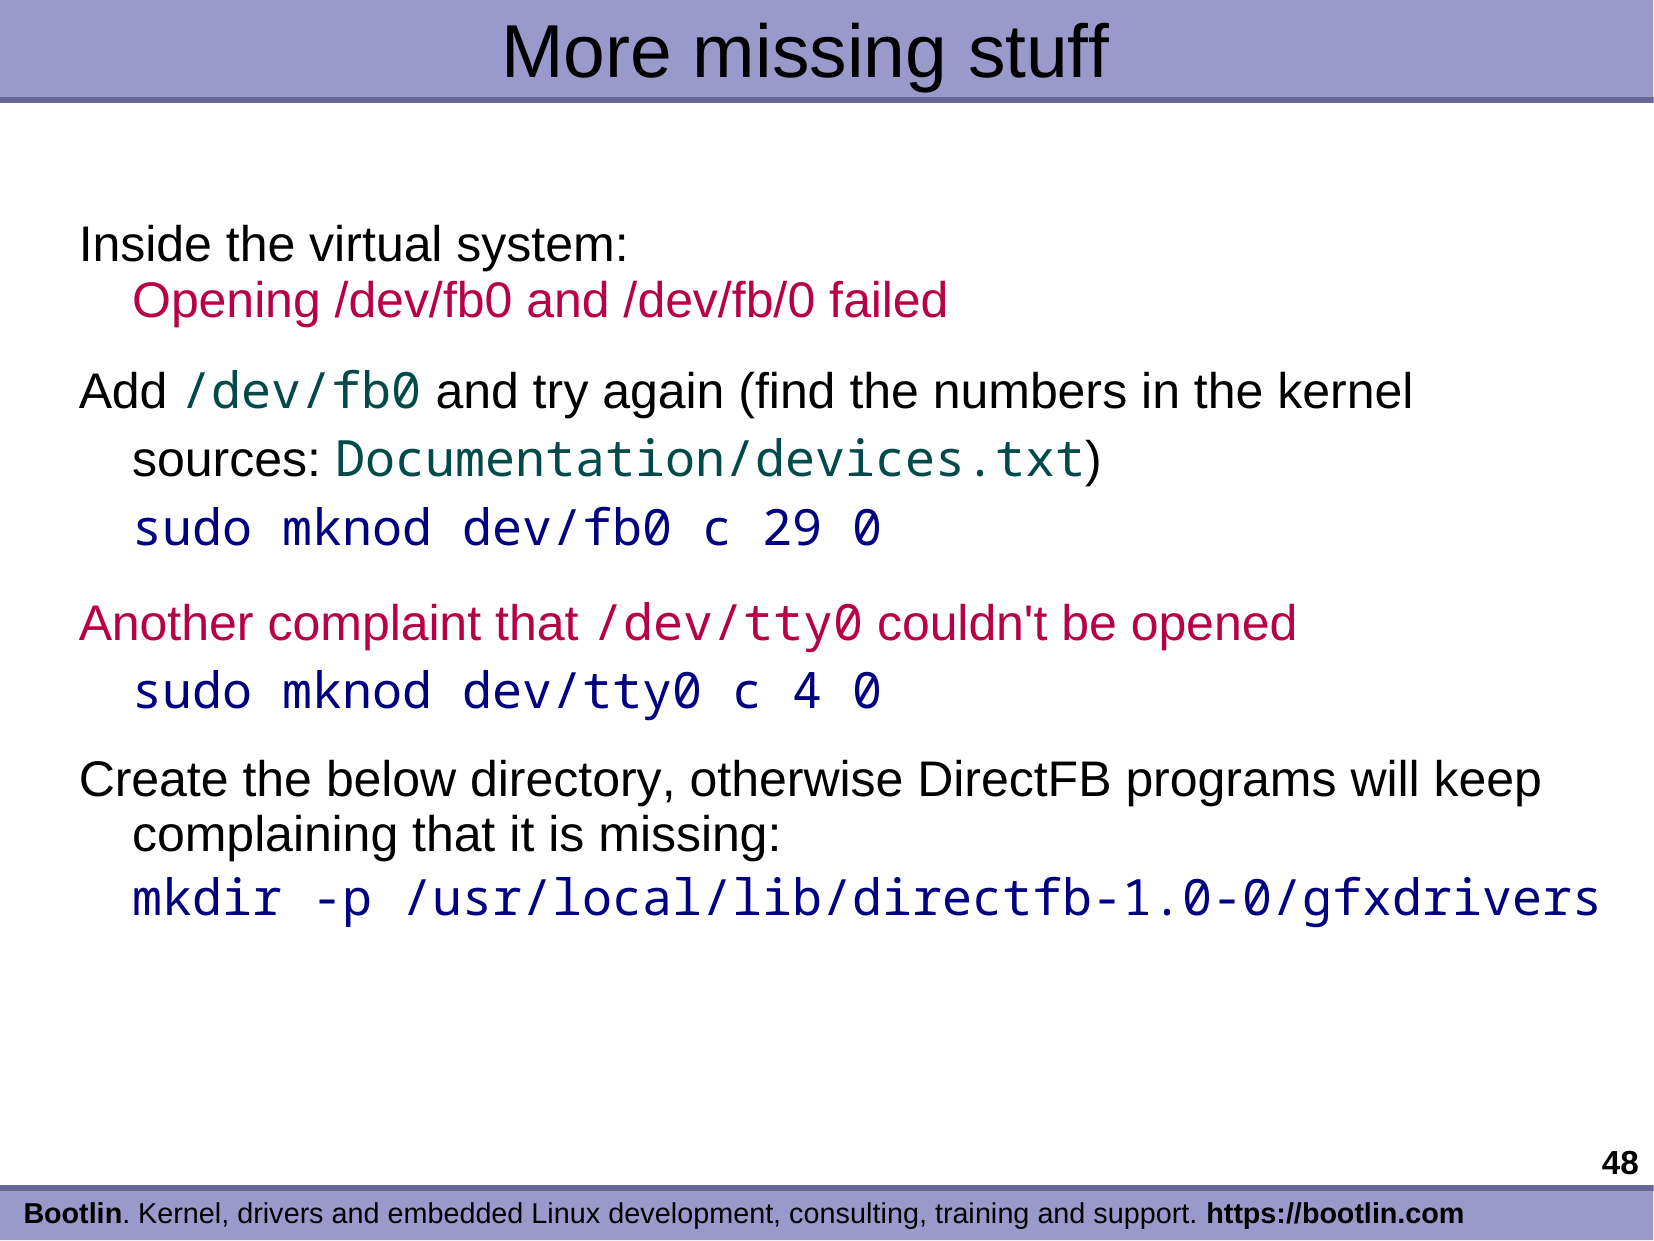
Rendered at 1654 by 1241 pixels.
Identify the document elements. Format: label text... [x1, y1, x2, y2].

title More missing stuff [60, 5, 1551, 97]
list Inside the virtual system: Opening /dev/fb0 and /dev/fb/0 failed Add /dev/fb0 and try again (find the numbers in the kernel sources: Documentation/devices.txt) sudo mknod dev/fb0 c 29 0 Another complaint that /dev/tty0 couldn't be opened sudo mknod dev/tty0 c 4 0 Create the below directory, otherwise DirectFB programs will keep complaining that it is missing: mkdir -p /usr/local/lib/directfb-1.0-0/gfxdrivers [61, 216, 1617, 1066]
